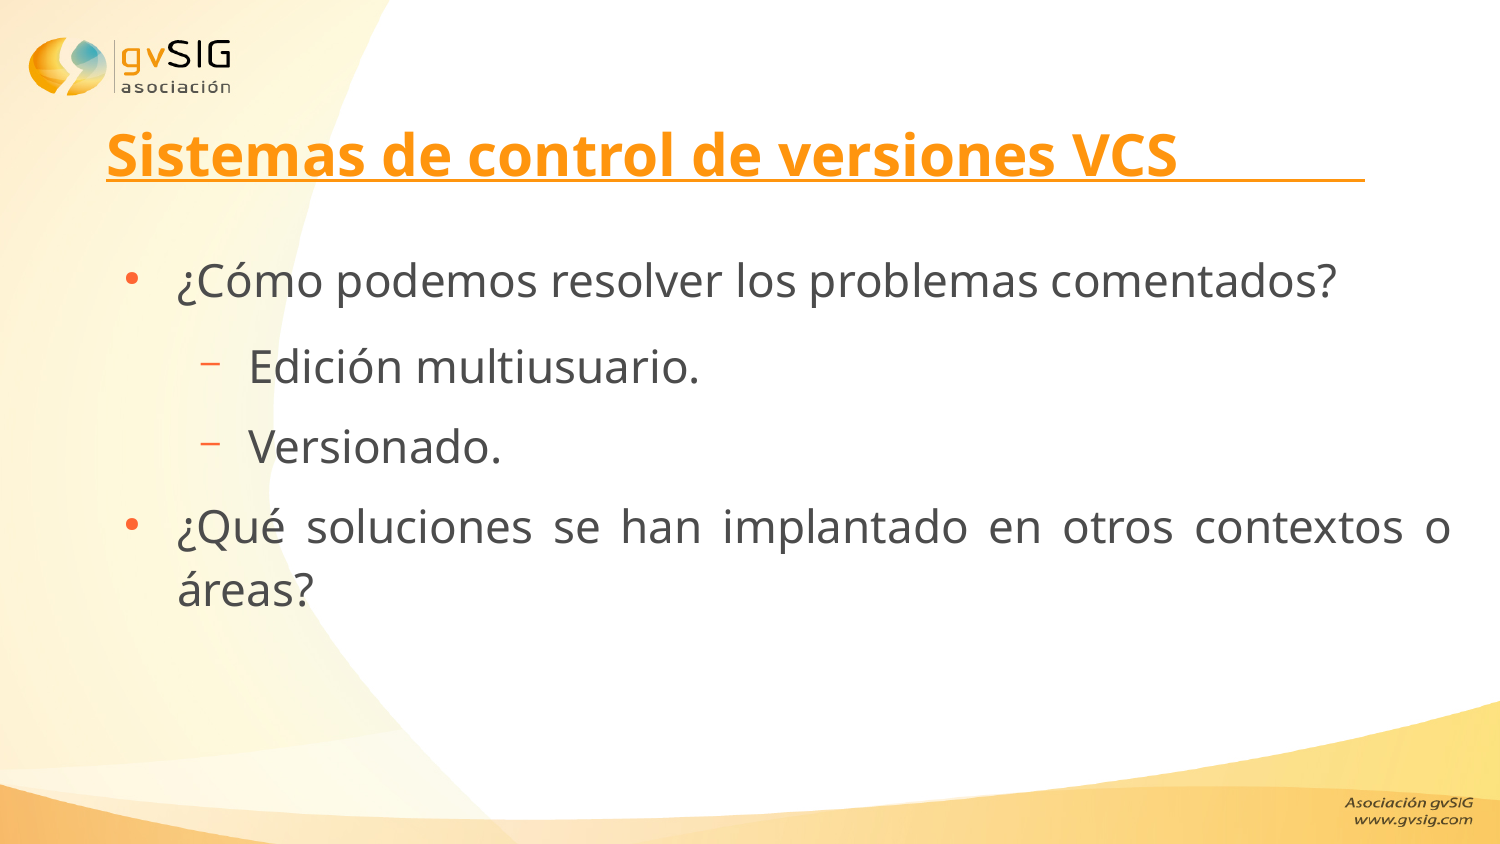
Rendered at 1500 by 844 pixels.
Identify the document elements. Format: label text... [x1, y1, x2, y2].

picture [0, 0, 1500, 844]
list ¿Cómo podemos resolver los problemas comentados? Edición multiusuario. Versionado. ¿Qué soluciones se han implantado en otros contextos o áreas? [35, 248, 1453, 652]
title Sistemas de control de versiones VCS [106, 115, 1457, 193]
